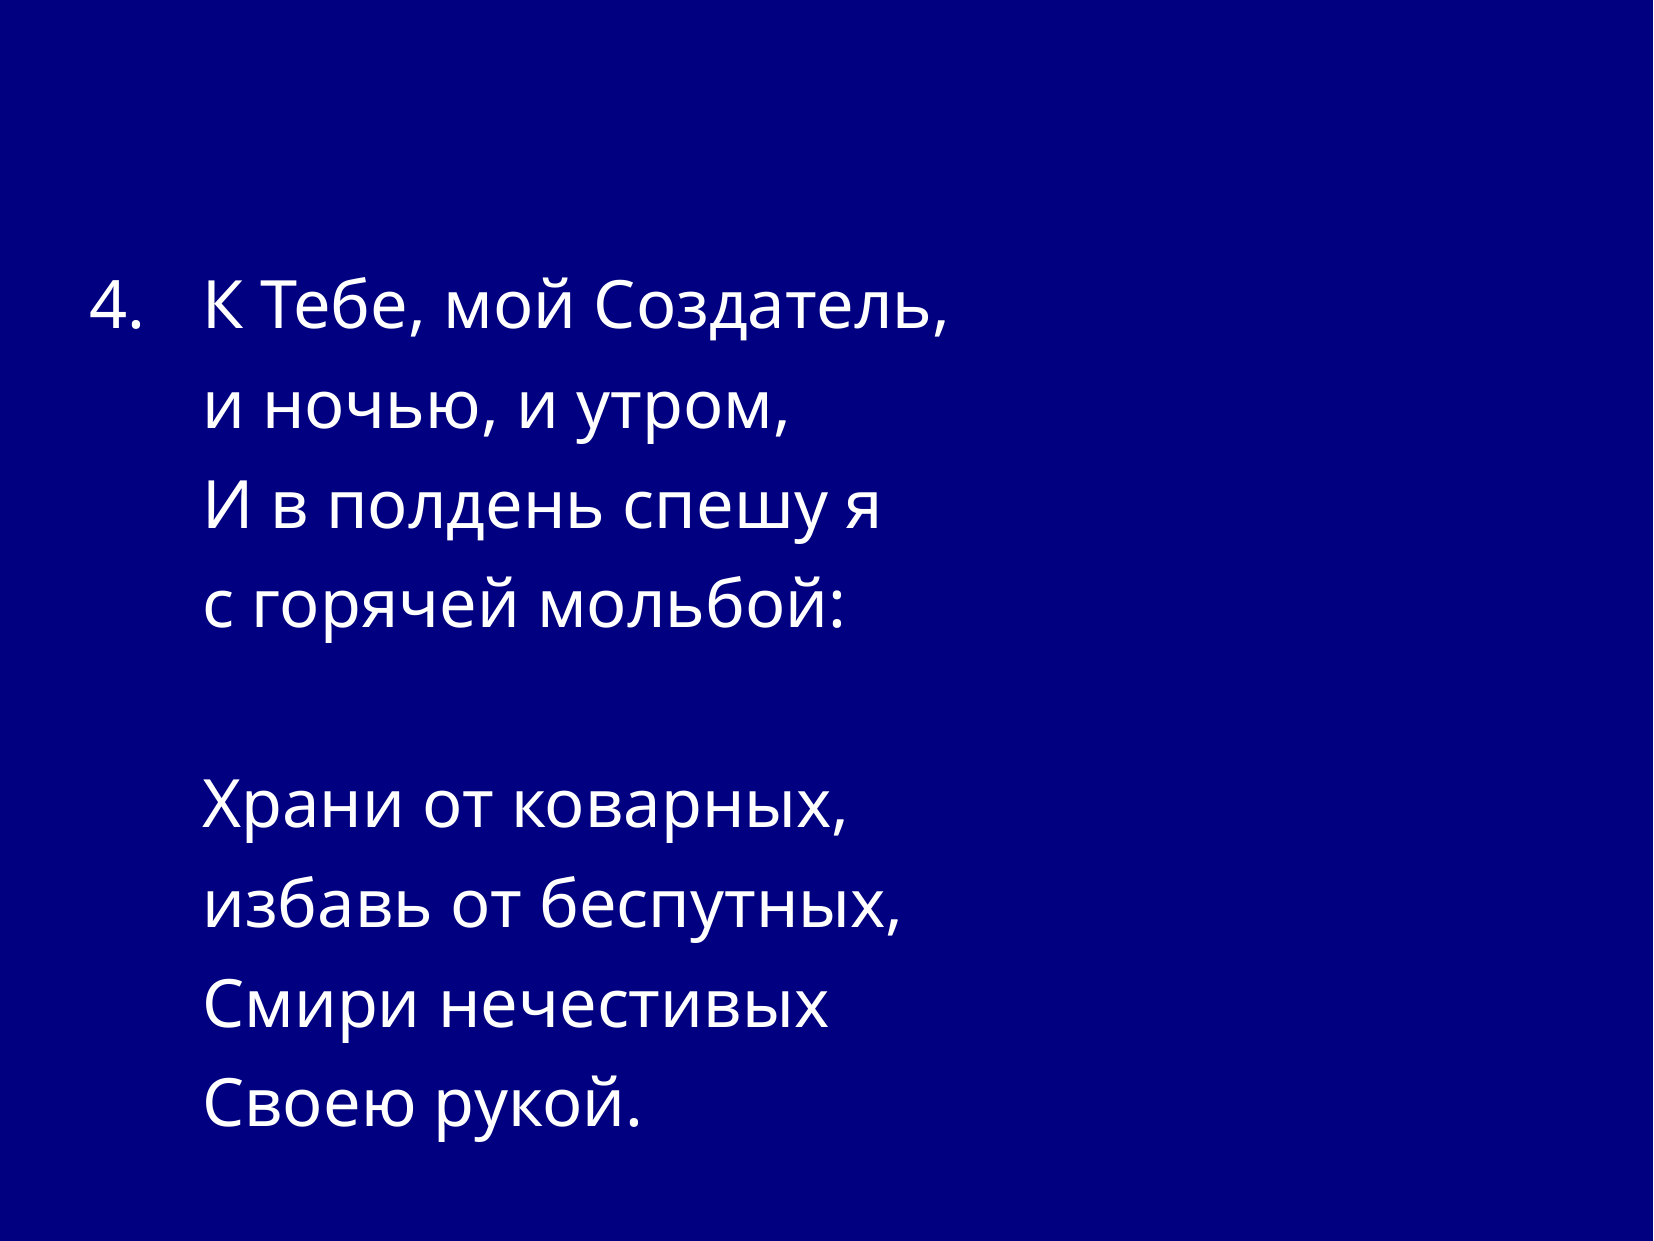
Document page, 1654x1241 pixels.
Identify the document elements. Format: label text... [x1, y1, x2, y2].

text_box 4. К Тебе, мой Создатель, и ночью, и утром, И в полдень спешу я с горячей мольбой: Храни от коварных, избавь от беспутных, Смири нечестивых Своею рукой. [75, 150, 1576, 1163]
